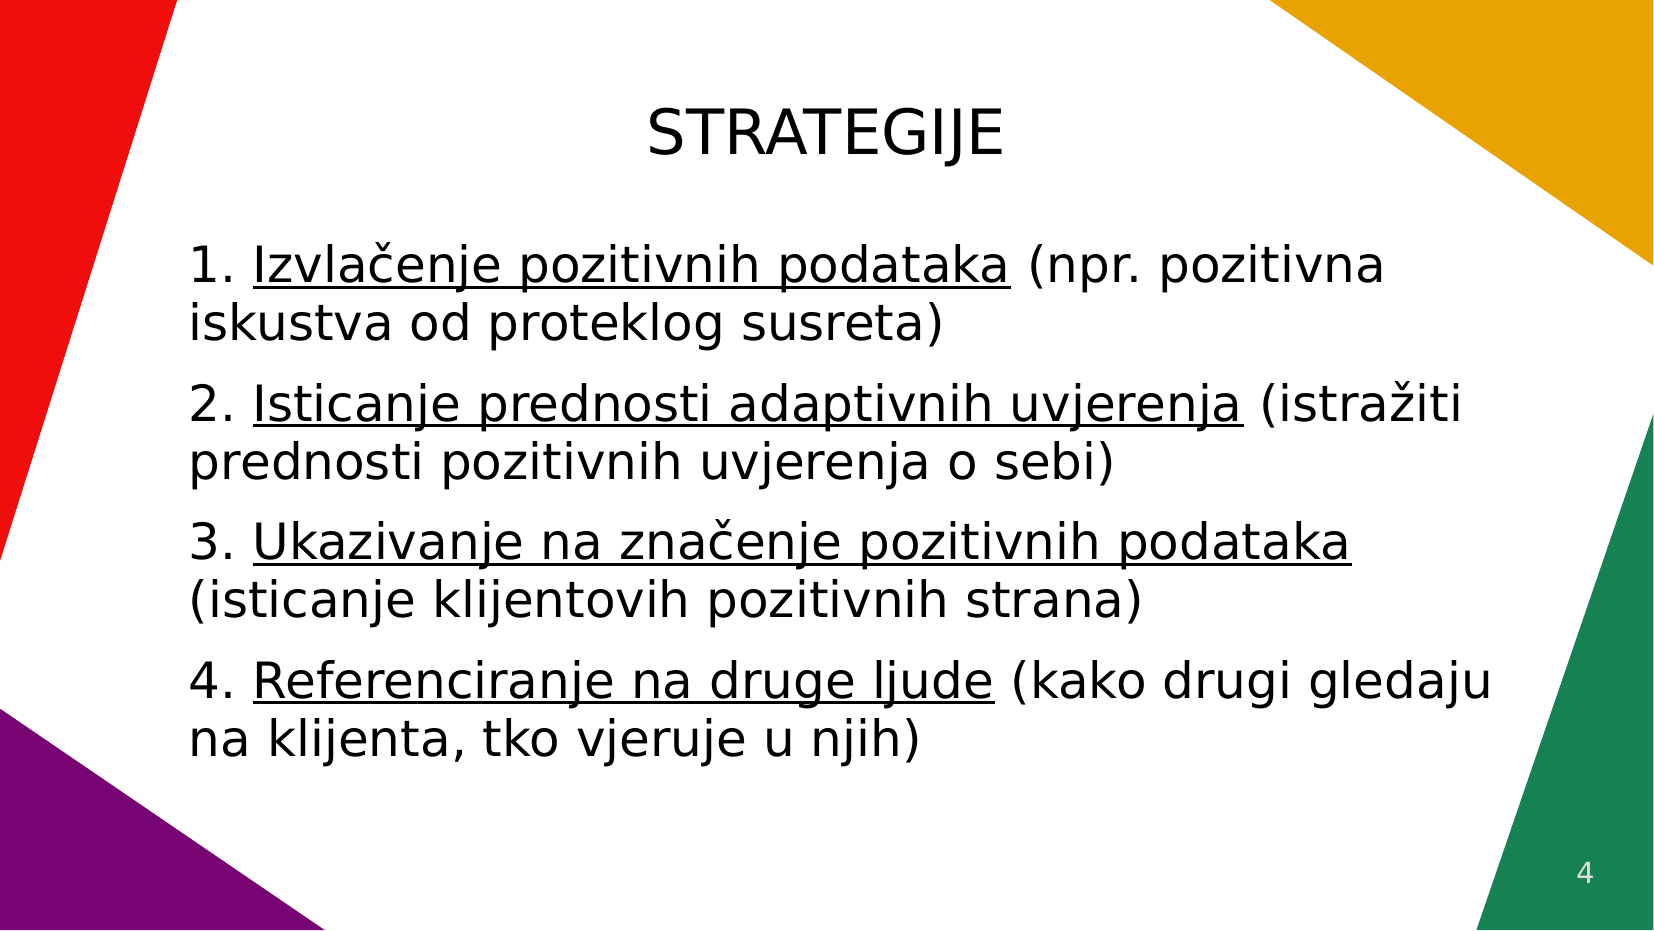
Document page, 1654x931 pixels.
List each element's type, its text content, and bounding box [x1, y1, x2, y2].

title STRATEGIJE [118, 59, 1536, 207]
list 1. Izvlačenje pozitivnih podataka (npr. pozitivna iskustva od proteklog susreta) 2. Isticanje prednosti adaptivnih uvjerenja (istražiti prednosti pozitivnih uvjerenja o sebi) 3. Ukazivanje na značenje pozitivnih podataka (isticanje klijentovih pozitivnih strana) 4. Referenciranje na druge ljude (kako drugi gledaju na klijenta, tko vjeruje u njih) [118, 236, 1536, 827]
